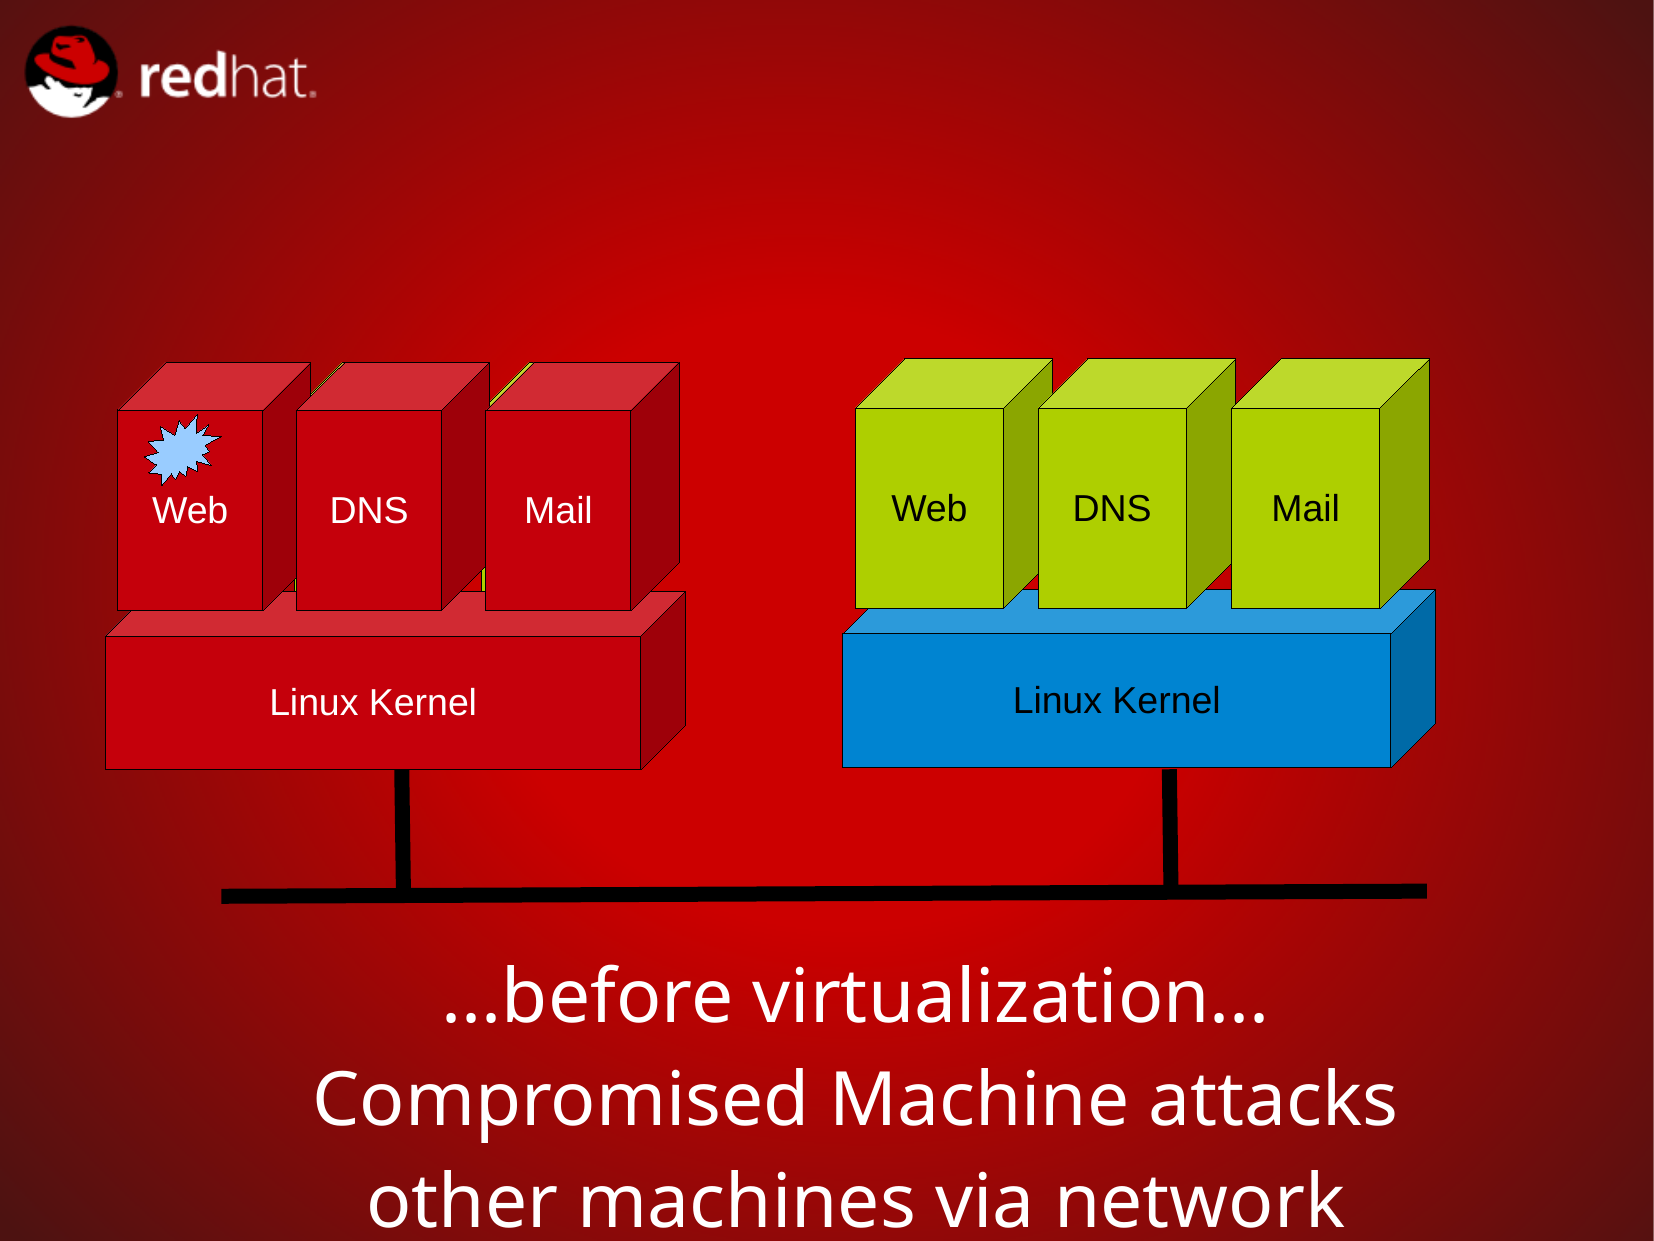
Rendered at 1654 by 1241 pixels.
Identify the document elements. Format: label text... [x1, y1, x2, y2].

text_box Mail [1231, 409, 1379, 609]
text_box DNS [1038, 409, 1186, 609]
text_box Linux Kernel [842, 634, 1390, 768]
text_box Web [117, 411, 262, 611]
text_box Mail [485, 411, 630, 611]
text_box [144, 414, 222, 486]
text_box ...before virtualization... Compromised Machine attacks other machines via network [192, 935, 1520, 1212]
text_box DNS [296, 411, 441, 611]
picture [0, 0, 1654, 1241]
text_box Linux Kernel [105, 637, 640, 770]
text_box Web [855, 409, 1003, 609]
text_box Mail [481, 568, 485, 591]
